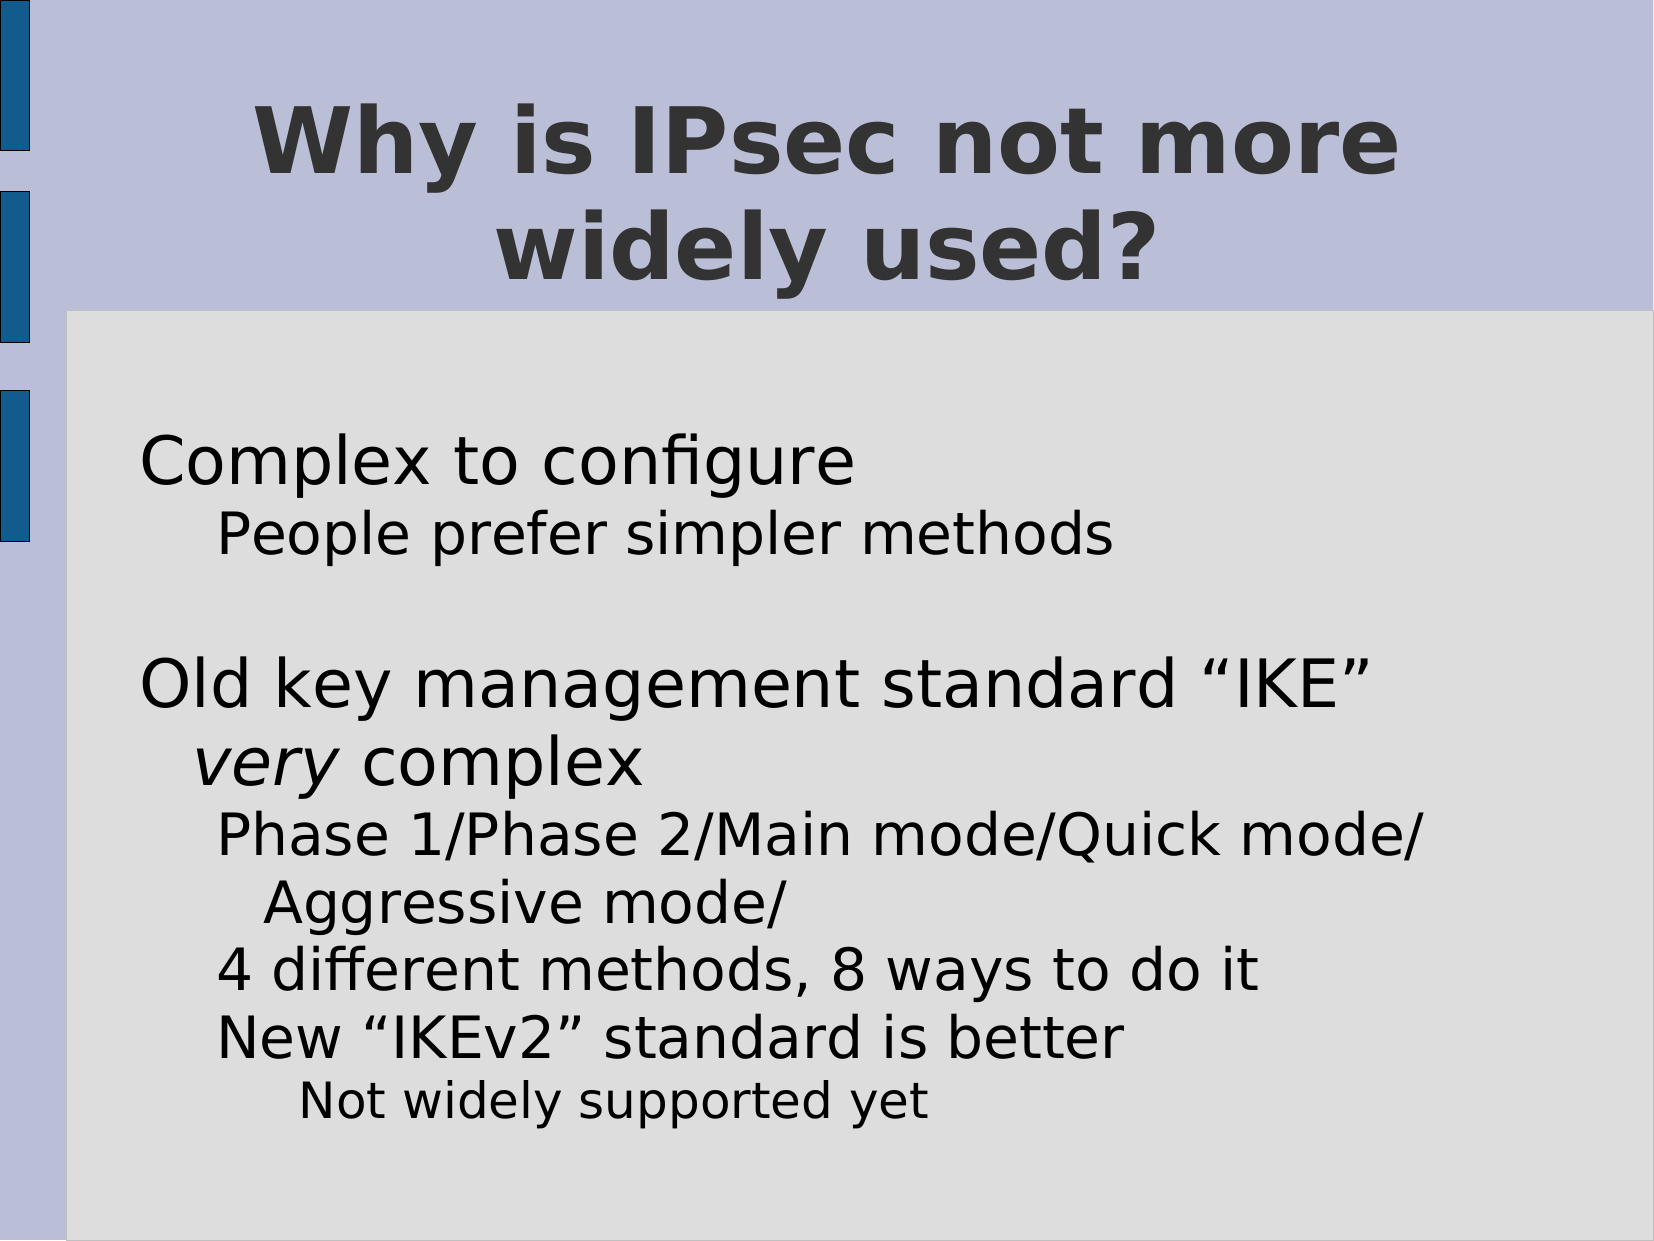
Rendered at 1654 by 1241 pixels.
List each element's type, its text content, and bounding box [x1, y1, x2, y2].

title Why is IPsec not more widely used? [121, 87, 1534, 302]
list Complex to configure People prefer simpler methods Old key management standard “IKE” very complex Phase 1/Phase 2/Main mode/Quick mode/ Aggressive mode/ 4 different methods, 8 ways to do it New “IKEv2” standard is better Not widely supported yet [121, 344, 1534, 1131]
